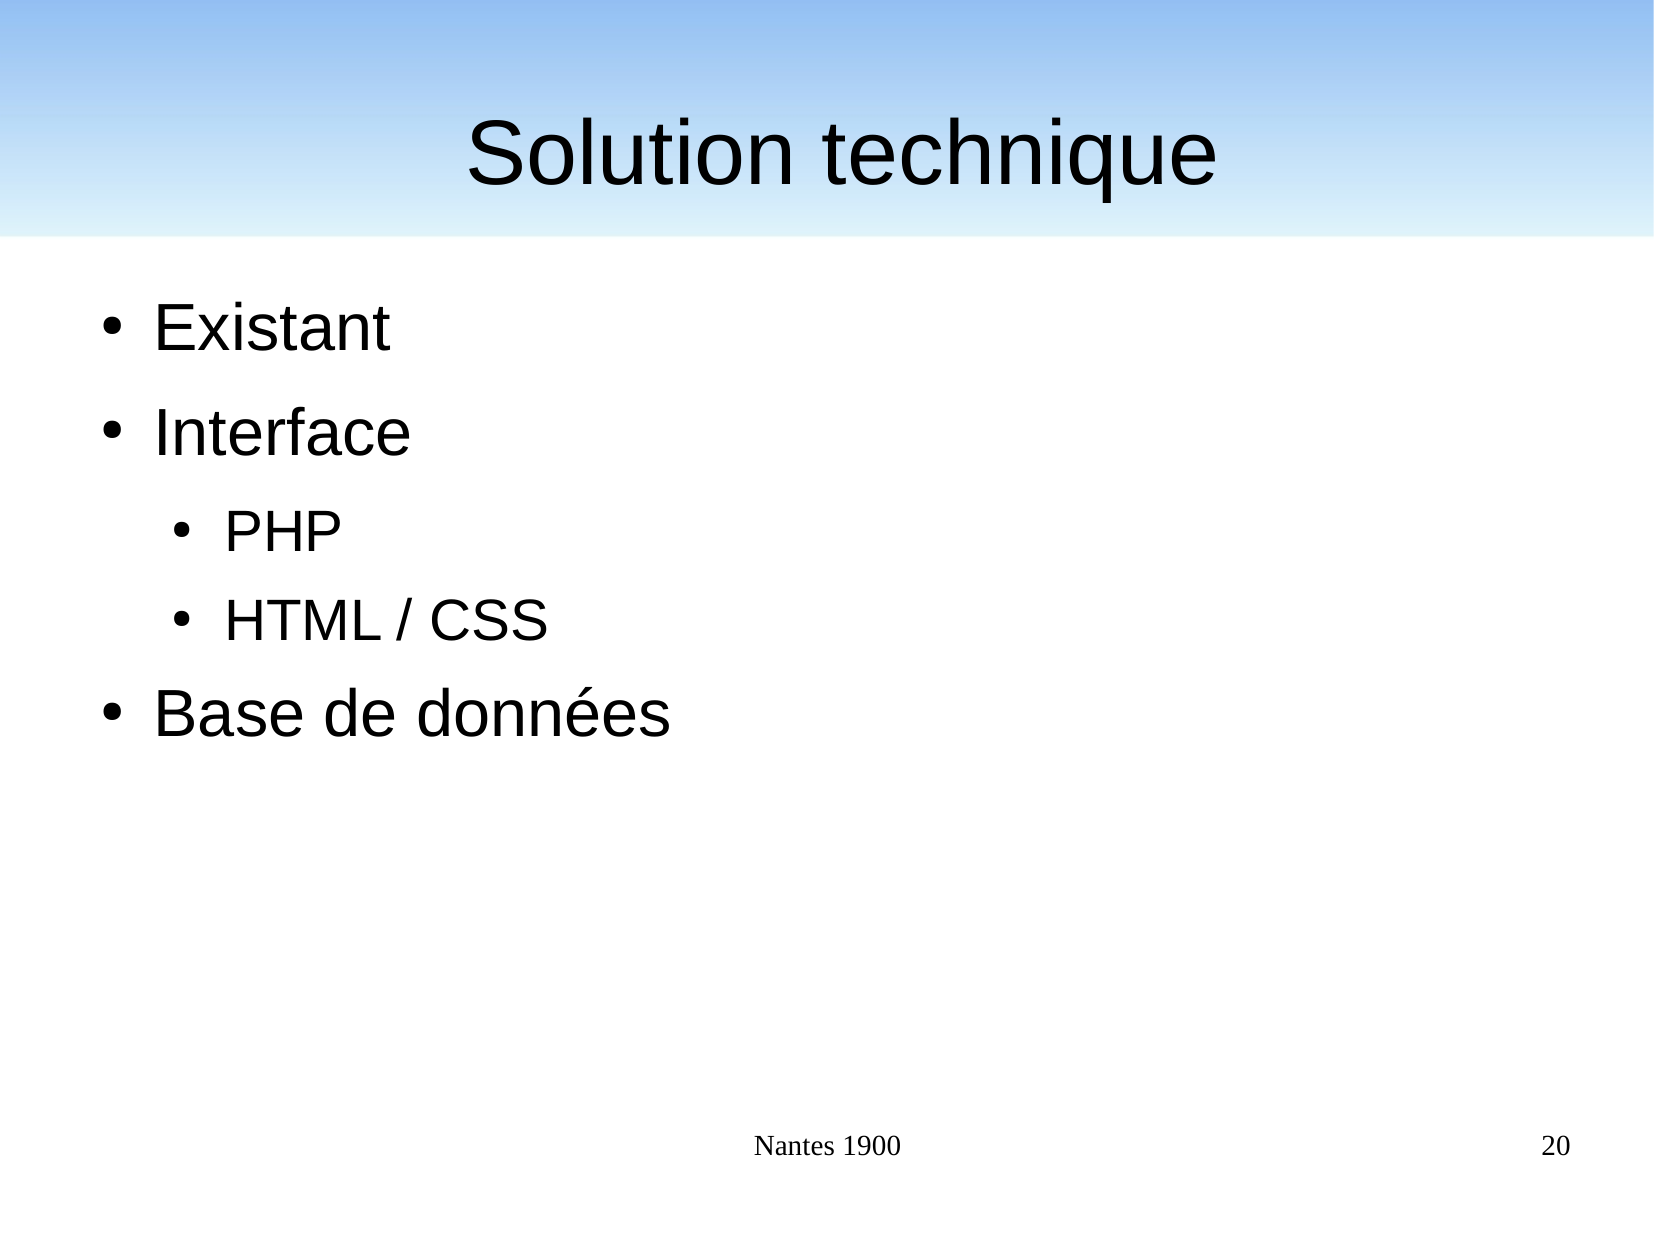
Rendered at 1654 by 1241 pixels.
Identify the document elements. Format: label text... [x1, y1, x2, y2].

picture [0, 0, 1654, 1241]
title Solution technique [82, 49, 1571, 257]
list Existant Interface PHP HTML / CSS Base de données [82, 290, 1571, 1094]
